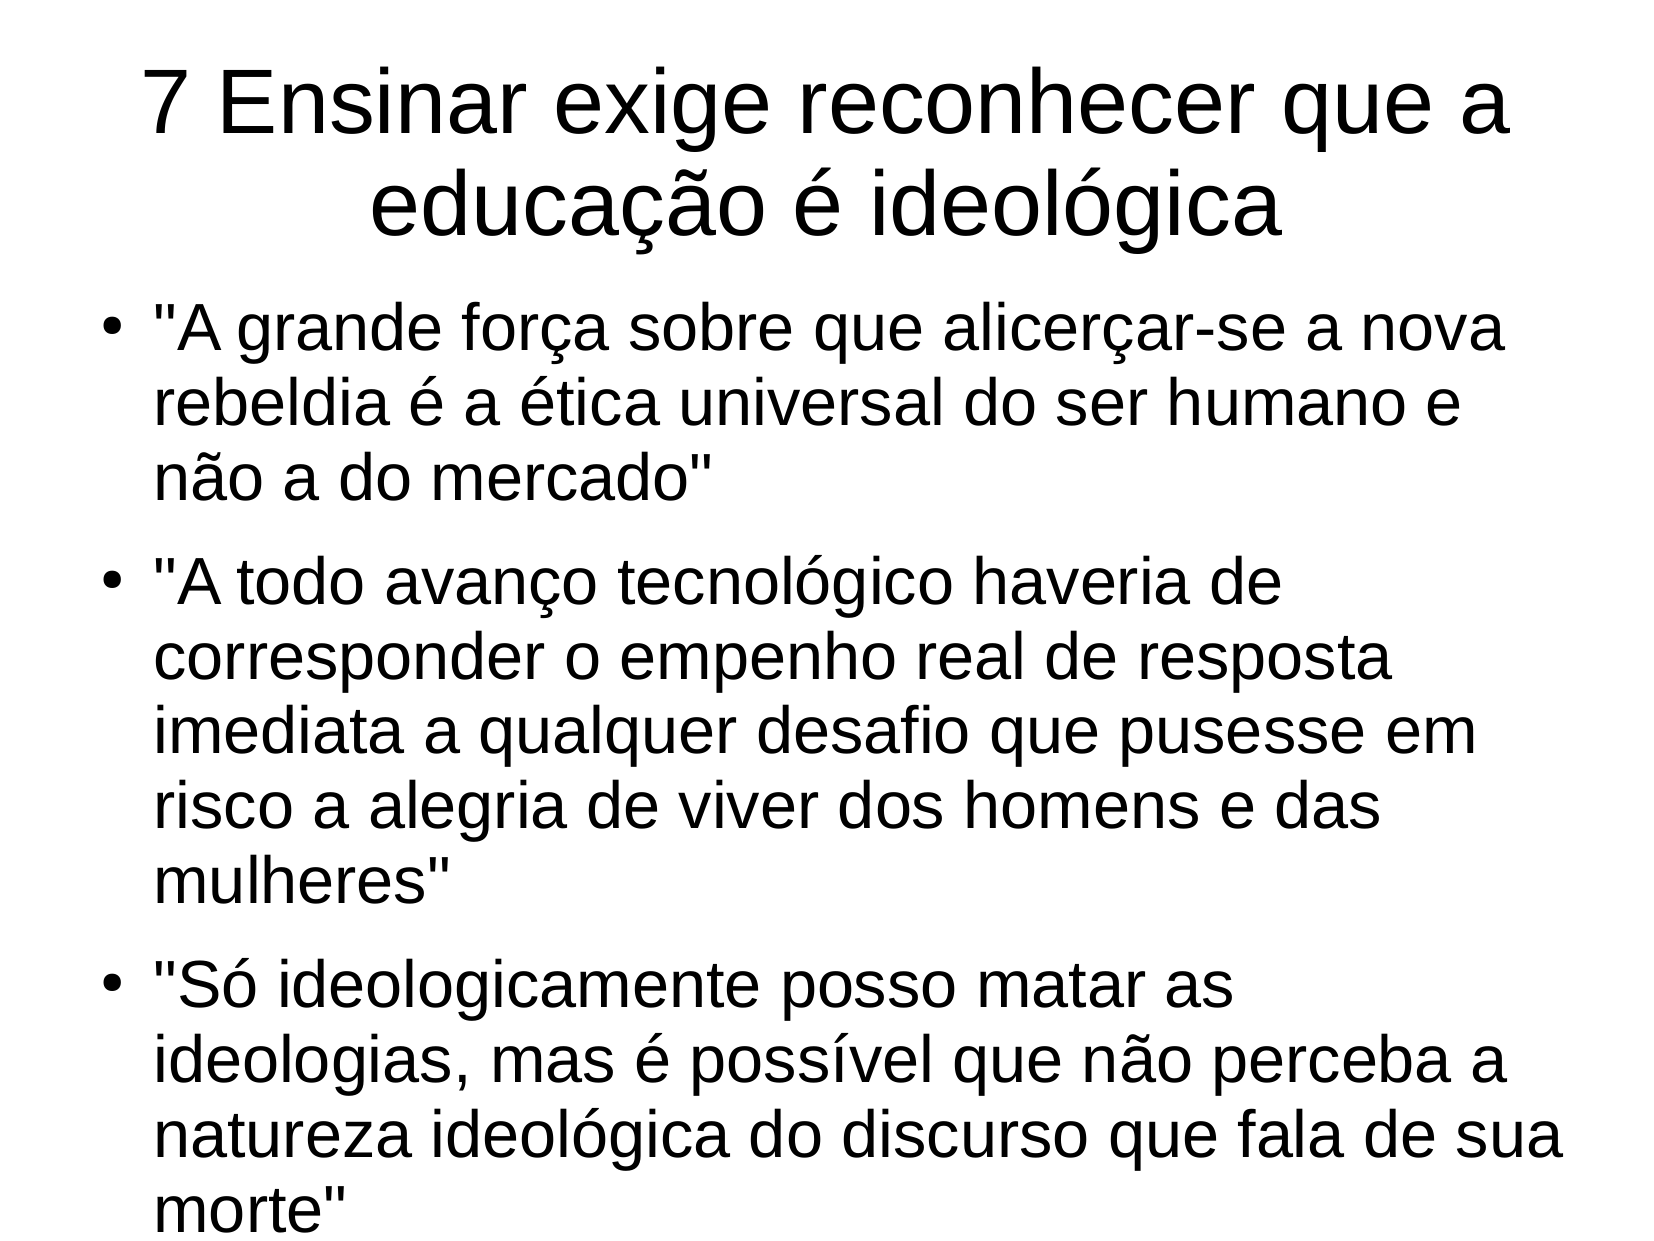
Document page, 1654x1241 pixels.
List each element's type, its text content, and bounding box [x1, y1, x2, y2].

title 7 Ensinar exige reconhecer que a educação é ideológica [82, 49, 1571, 257]
list "A grande força sobre que alicerçar-se a nova rebeldia é a ética universal do ser humano e não a do mercado" "A todo avanço tecnológico haveria de corresponder o empenho real de resposta imediata a qualquer desafio que pusesse em risco a alegria de viver dos homens e das mulheres" "Só ideologicamente posso matar as ideologias, mas é possível que não perceba a natureza ideológica do discurso que fala de sua morte" [82, 290, 1571, 1241]
